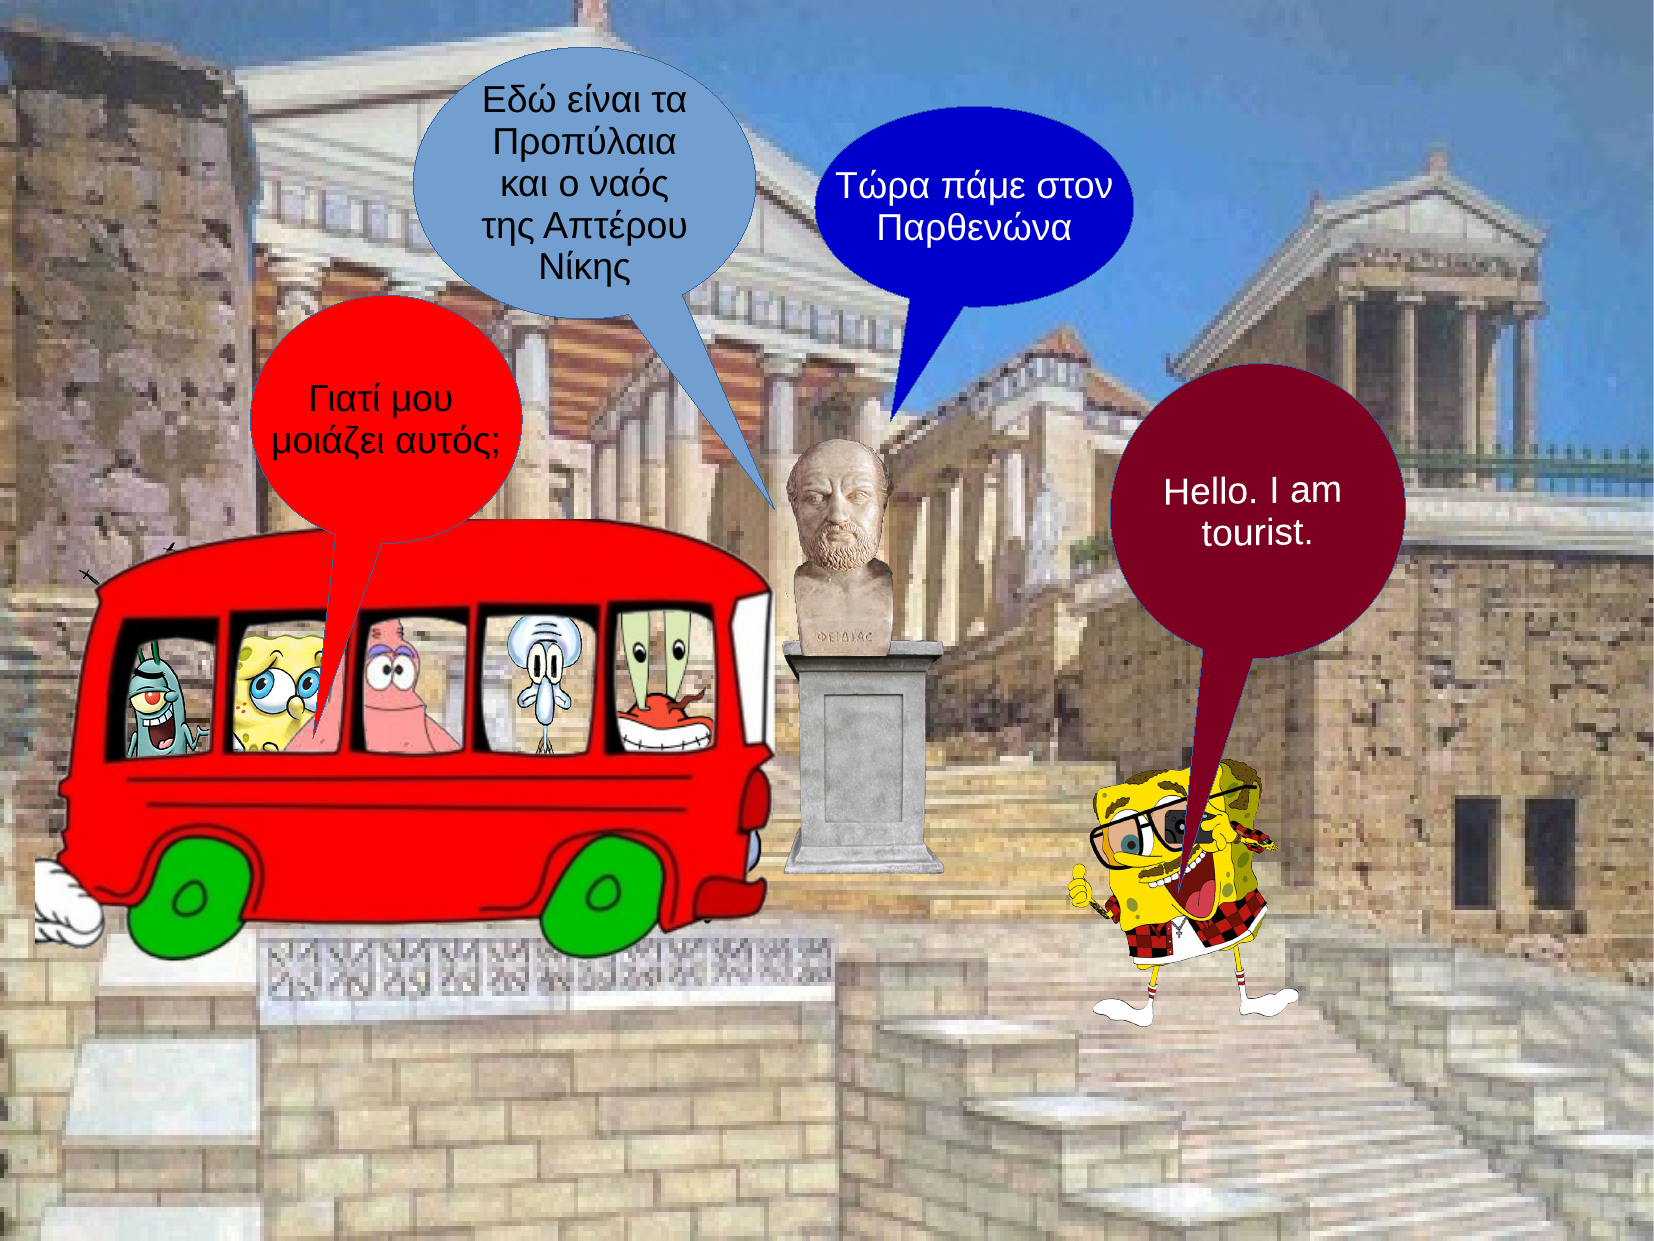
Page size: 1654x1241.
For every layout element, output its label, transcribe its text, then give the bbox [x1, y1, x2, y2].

text_box Τώρα πάμε στον Παρθενώνα [814, 106, 1134, 422]
text_box Γιατί μου μοιάζει αυτός; [250, 295, 523, 739]
picture [0, 0, 1654, 1241]
text_box Hello. I am tourist. [1110, 363, 1406, 893]
text_box Εδώ είναι τα Προπύλαια και ο ναός της Απτέρου Νίκης [413, 47, 775, 510]
